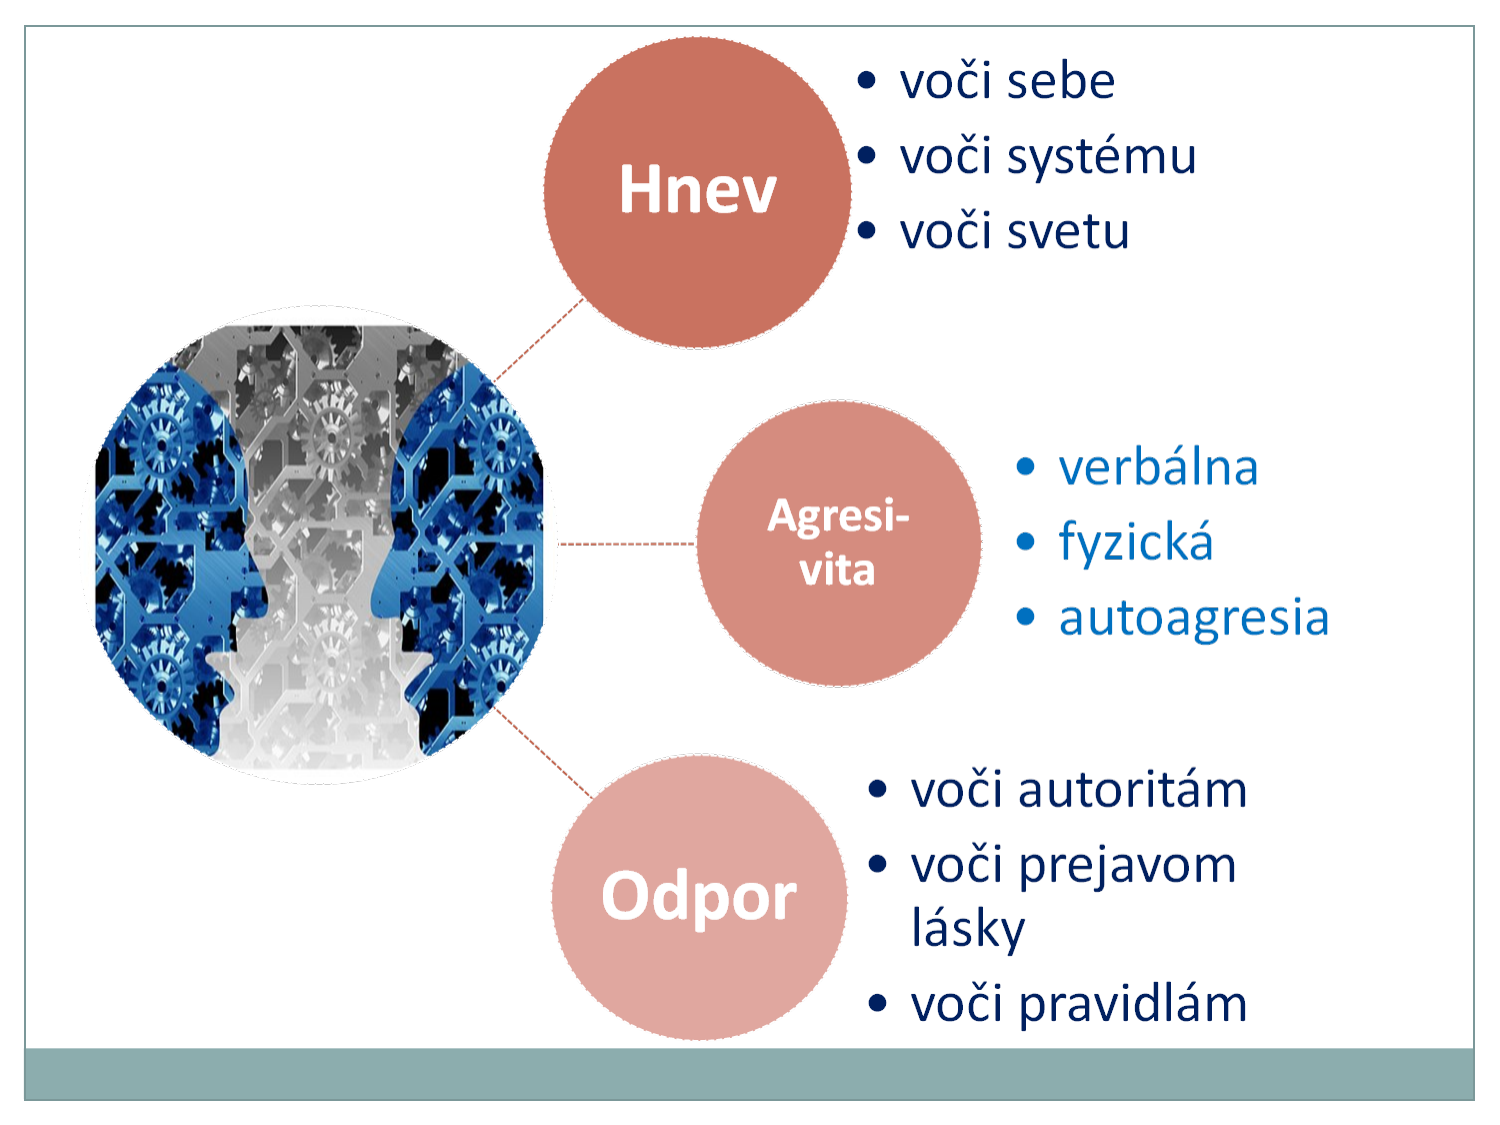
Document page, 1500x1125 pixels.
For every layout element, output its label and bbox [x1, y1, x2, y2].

picture [28, 25, 1448, 1043]
